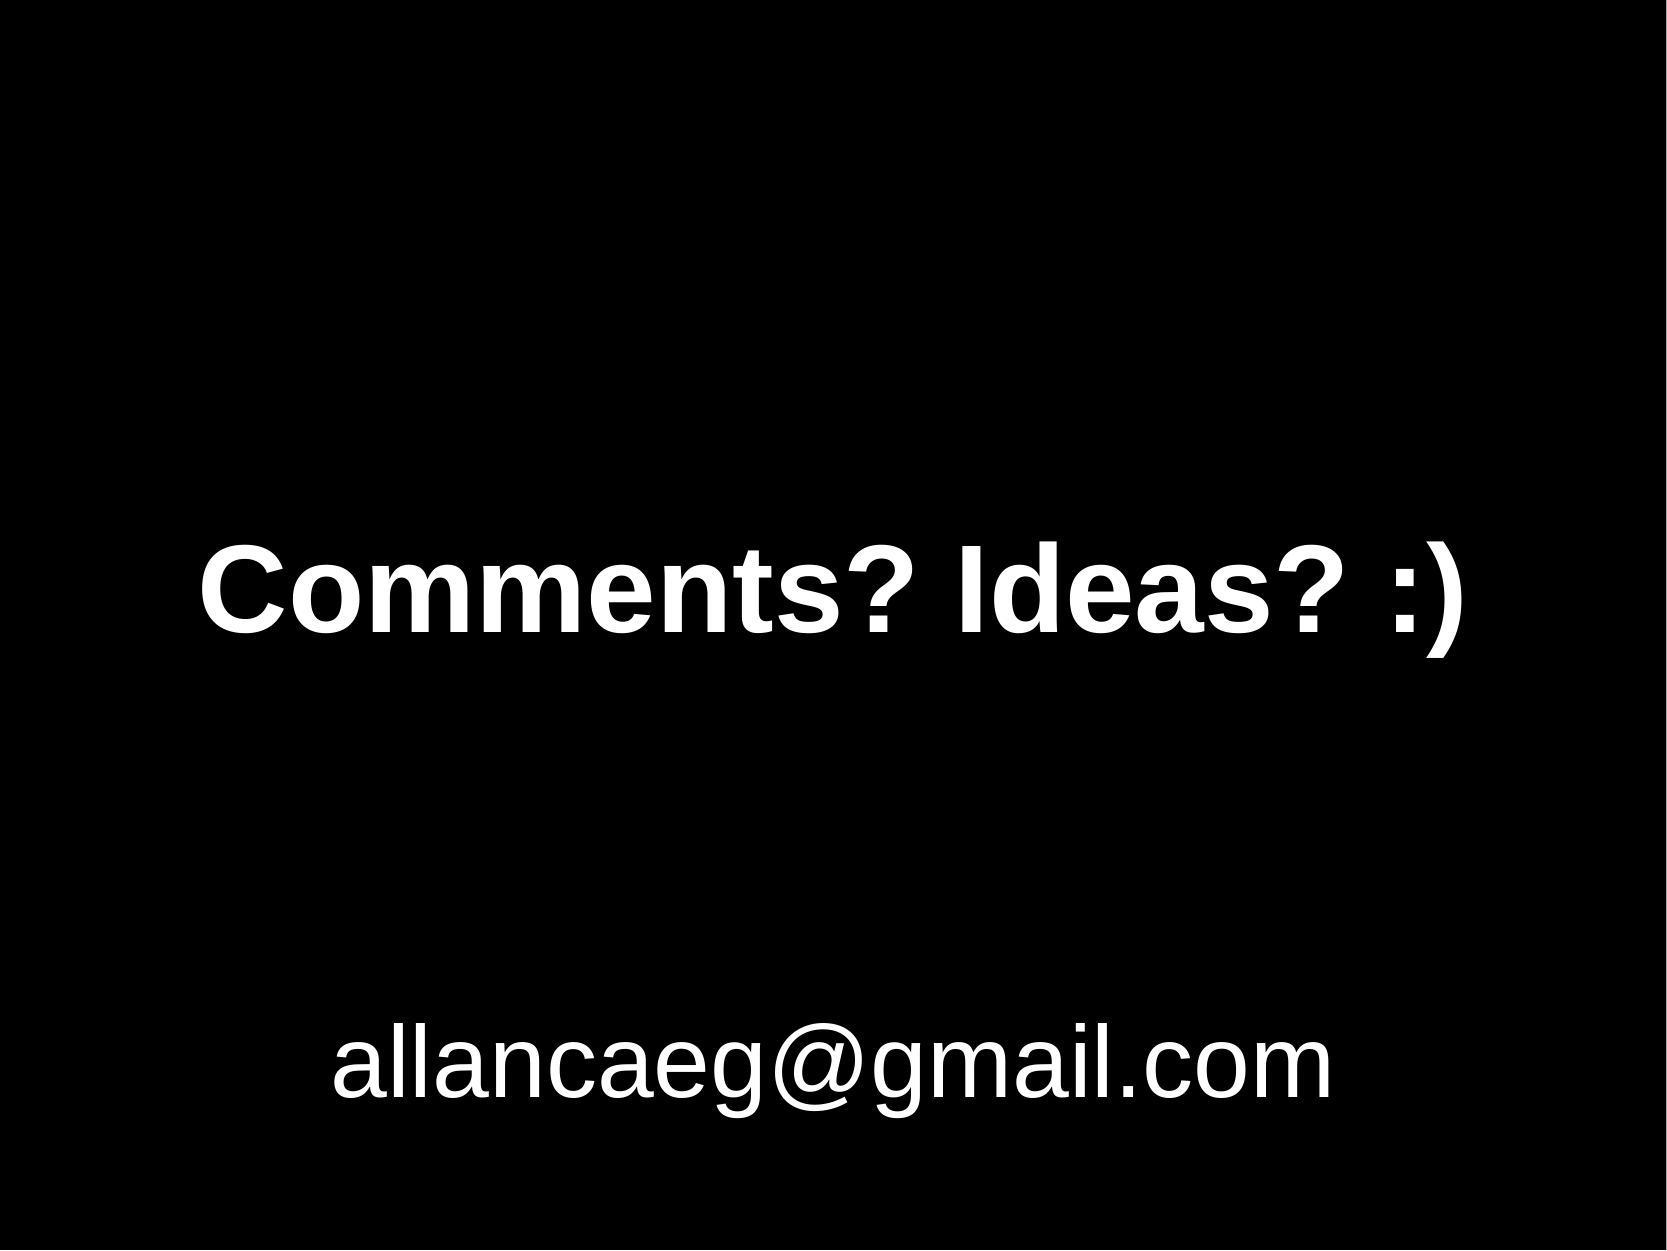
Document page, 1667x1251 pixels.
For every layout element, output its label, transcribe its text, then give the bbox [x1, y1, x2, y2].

text_box Comments? Ideas? :) [90, 518, 1577, 662]
text_box allancaeg@gmail.com [90, 1004, 1577, 1121]
